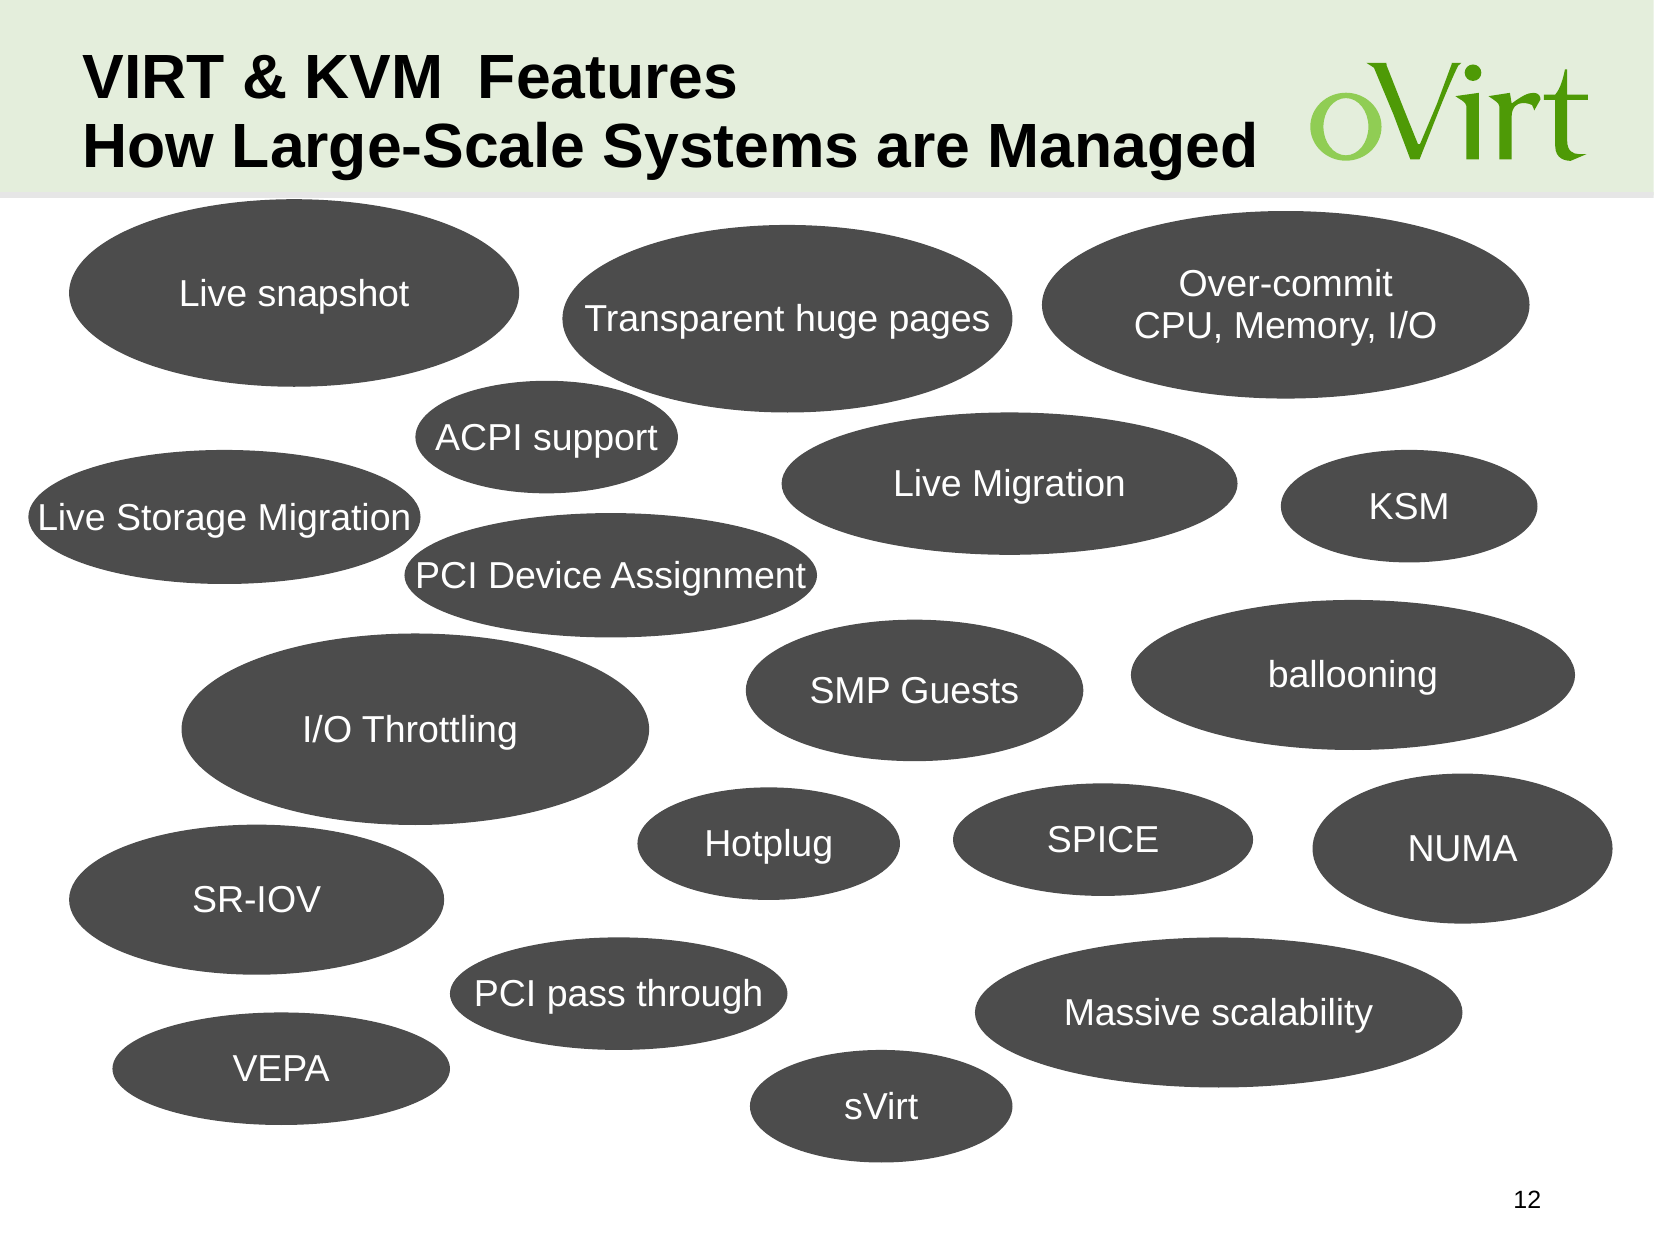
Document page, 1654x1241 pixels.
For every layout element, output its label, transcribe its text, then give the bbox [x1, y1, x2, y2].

text_box Live Storage Migration [28, 449, 421, 584]
text_box SMP Guests [745, 619, 1084, 762]
text_box VEPA [112, 1012, 451, 1126]
text_box PCI pass through [449, 937, 788, 1050]
text_box NUMA [1312, 773, 1613, 924]
text_box KSM [1280, 449, 1538, 563]
text_box ACPI support [415, 380, 678, 494]
text_box sVirt [749, 1049, 1013, 1163]
text_box Transparent huge pages [562, 224, 1013, 413]
text_box Massive scalability [974, 937, 1463, 1088]
text_box Hotplug [637, 787, 901, 900]
text_box ballooning [1130, 599, 1576, 751]
text_box Live Migration [781, 412, 1238, 555]
text_box SPICE [953, 783, 1254, 896]
text_box Live snapshot [69, 199, 520, 387]
text_box SR-IOV [69, 824, 445, 975]
text_box Over-commit CPU, Memory, I/O [1041, 211, 1530, 399]
text_box PCI Device Assignment [404, 513, 818, 638]
text_box I/O Throttling [181, 633, 650, 826]
title VIRT & KVM Features How Large-Scale Systems are Managed [82, 37, 1571, 188]
